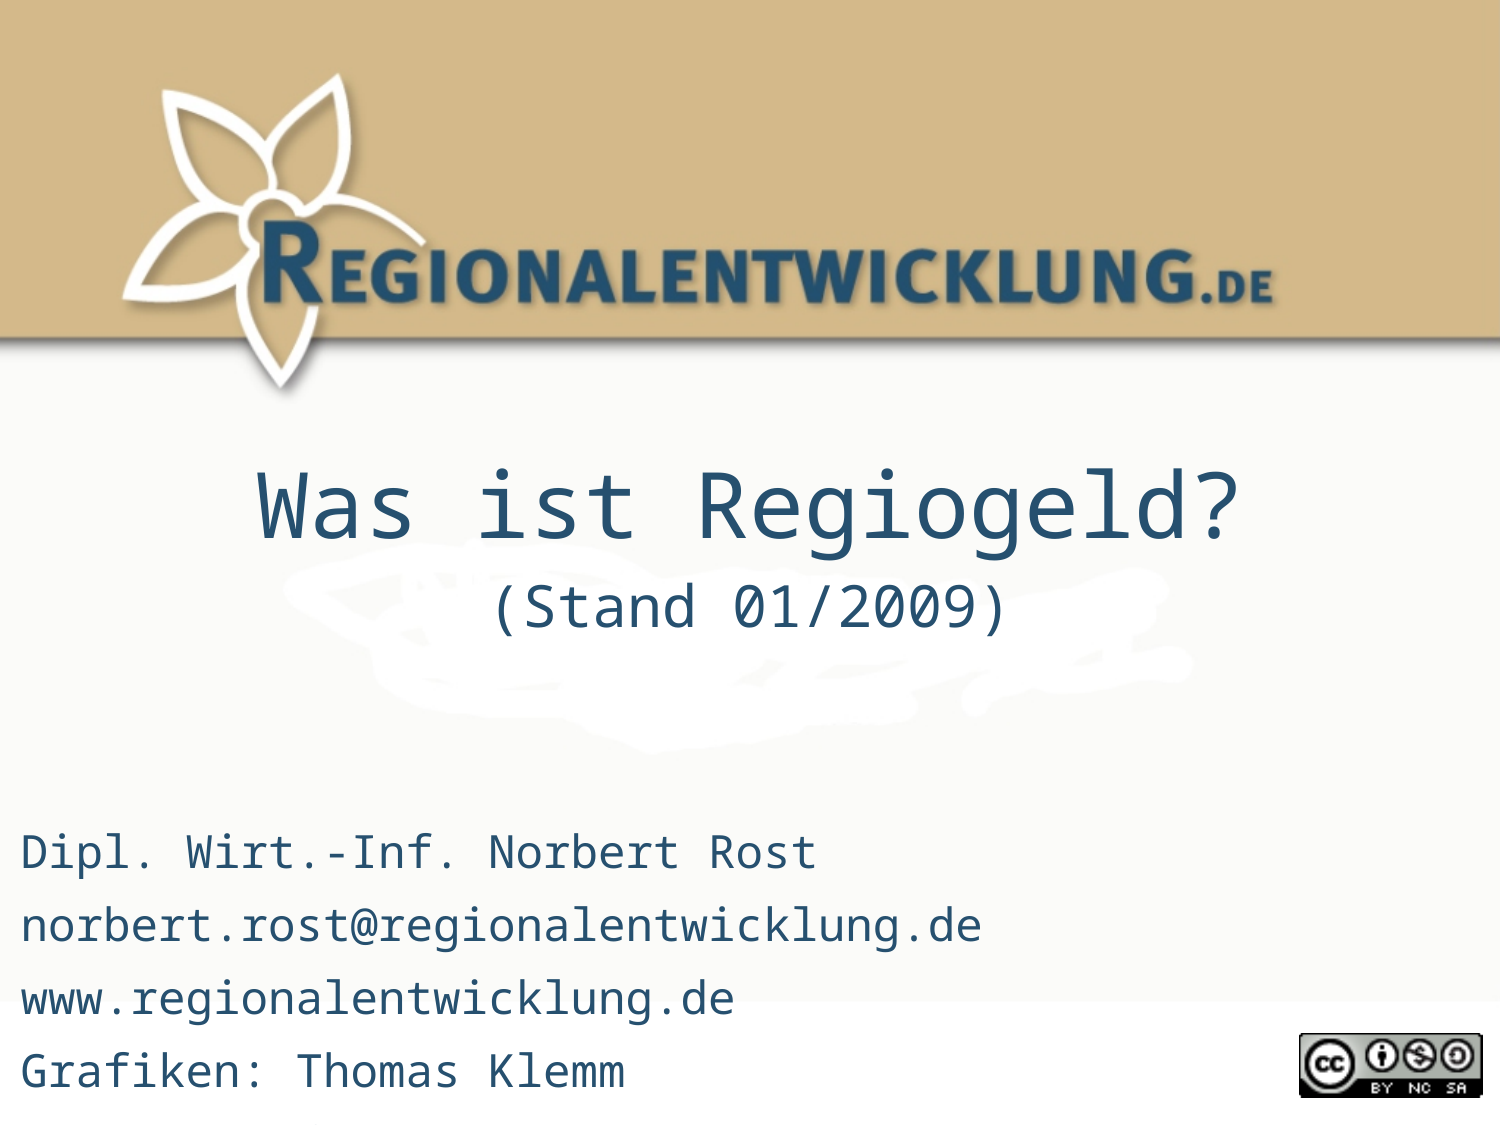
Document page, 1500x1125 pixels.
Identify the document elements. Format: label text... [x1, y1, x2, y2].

picture [0, 661, 1500, 1125]
picture [0, 0, 1500, 424]
title Was ist Regiogeld? (Stand 01/2009) [0, 424, 1500, 661]
list Dipl. Wirt.-Inf. Norbert Rost norbert.rost@regionalentwicklung.de www.regionalentwicklung.de Grafiken: Thomas Klemm www.heldenfall.de [5, 812, 1477, 1125]
